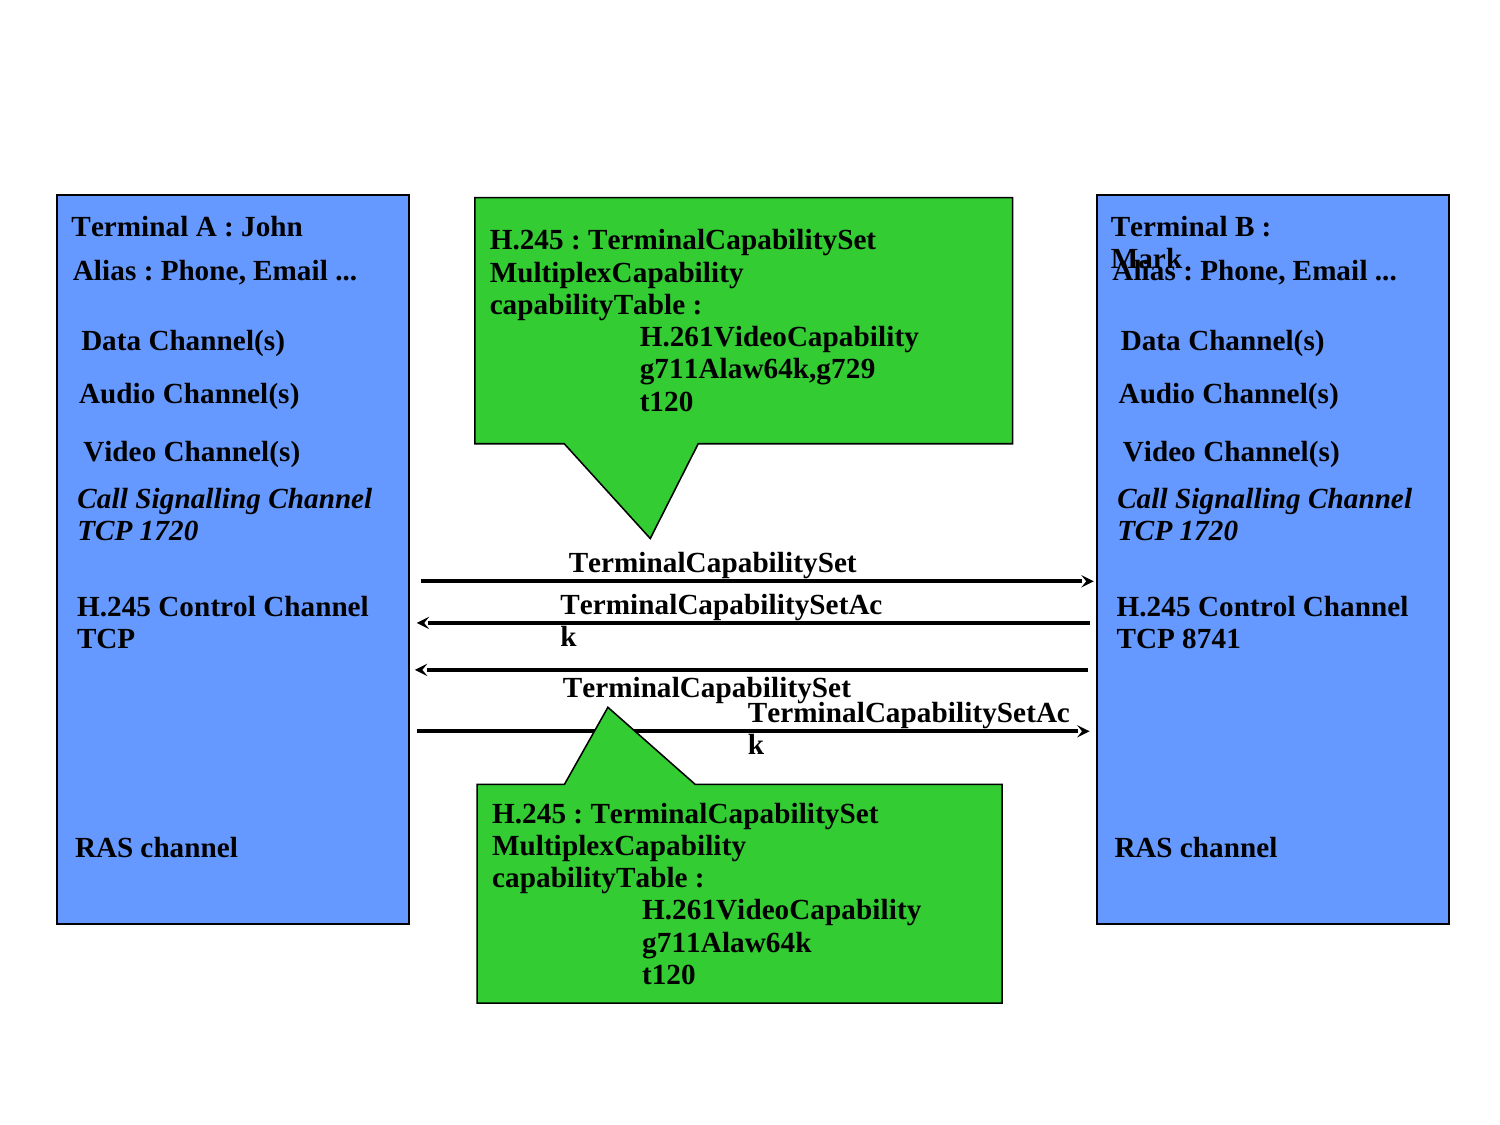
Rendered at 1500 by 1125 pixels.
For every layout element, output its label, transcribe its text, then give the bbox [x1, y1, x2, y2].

text_box Video Channel(s) [68, 427, 317, 476]
text_box TerminalCapabilitySet [547, 663, 867, 668]
text_box Call Signalling Channel TCP 1720 [62, 474, 389, 555]
text_box Call Signalling Channel TCP 1720 [1102, 474, 1428, 555]
text_box Data Channel(s) [66, 317, 302, 365]
text_box H.245 Control Channel TCP 8741 [1101, 582, 1425, 663]
text_box TerminalCapabilitySetAck [545, 583, 915, 661]
text_box TerminalCapabilitySet [547, 672, 867, 711]
text_box [1096, 194, 1449, 924]
text_box H.245 : TerminalCapabilitySet MultiplexCapability capabilityTable : H.261VideoCapability g711Alaw64k,g729 t120 [474, 197, 1013, 539]
text_box TerminalCapabilitySet [553, 538, 873, 587]
text_box TerminalCapabilitySetAck [732, 688, 1102, 769]
text_box [57, 194, 410, 924]
text_box Data Channel(s) [1105, 317, 1341, 365]
text_box H.245 Control Channel TCP [61, 582, 386, 663]
text_box Alias : Phone, Email ... [1097, 246, 1413, 295]
text_box Audio Channel(s) [1103, 369, 1355, 418]
text_box Audio Channel(s) [64, 369, 316, 418]
text_box H.245 : TerminalCapabilitySet MultiplexCapability capabilityTable : H.261VideoCapability g711Alaw64k t120 [477, 707, 1003, 1004]
text_box RAS channel [59, 824, 254, 872]
text_box Terminal B : Mark [1095, 202, 1366, 283]
text_box Alias : Phone, Email ... [57, 246, 373, 295]
text_box RAS channel [1099, 824, 1294, 872]
text_box Terminal A : John [56, 202, 319, 250]
text_box Video Channel(s) [1107, 427, 1356, 476]
